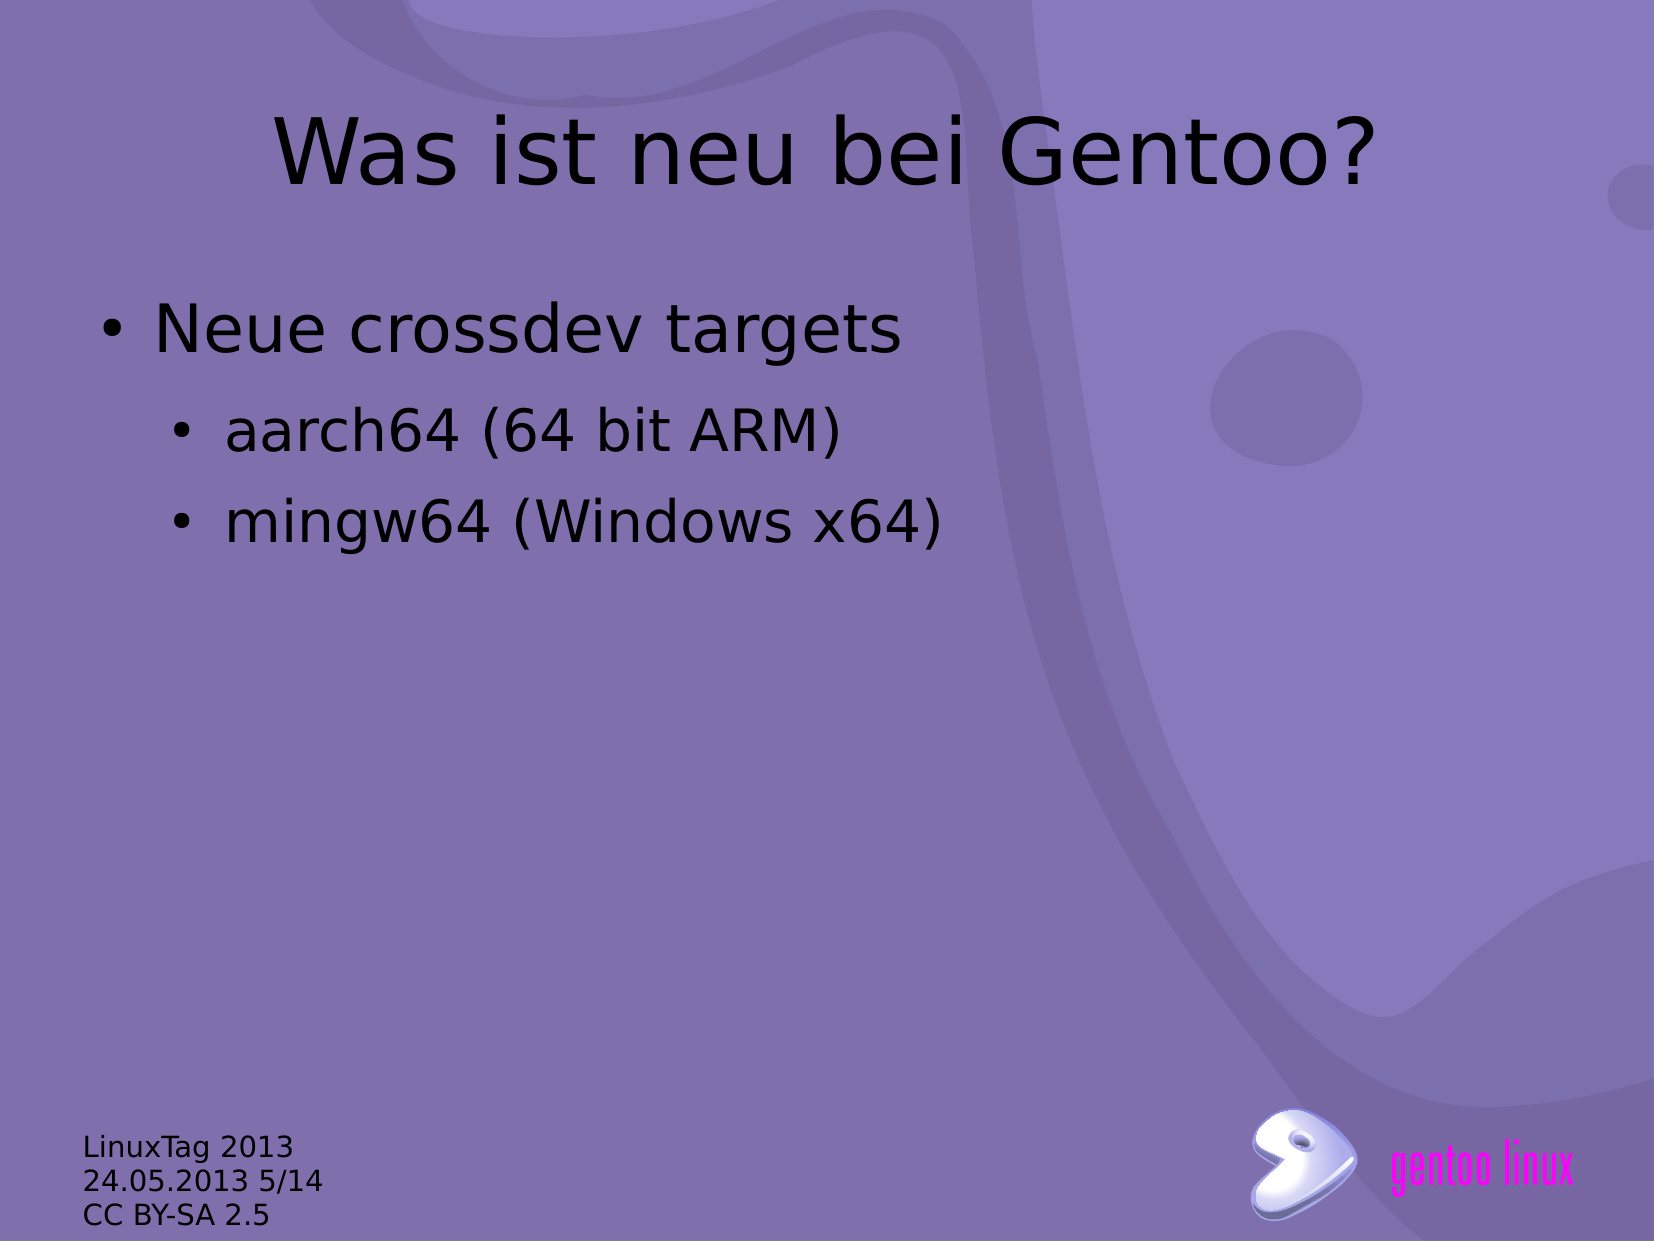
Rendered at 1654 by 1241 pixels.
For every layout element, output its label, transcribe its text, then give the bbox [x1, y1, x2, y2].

list Neue crossdev targets aarch64 (64 bit ARM) mingw64 (Windows x64) [82, 290, 1571, 1109]
title Was ist neu bei Gentoo? [82, 49, 1571, 257]
